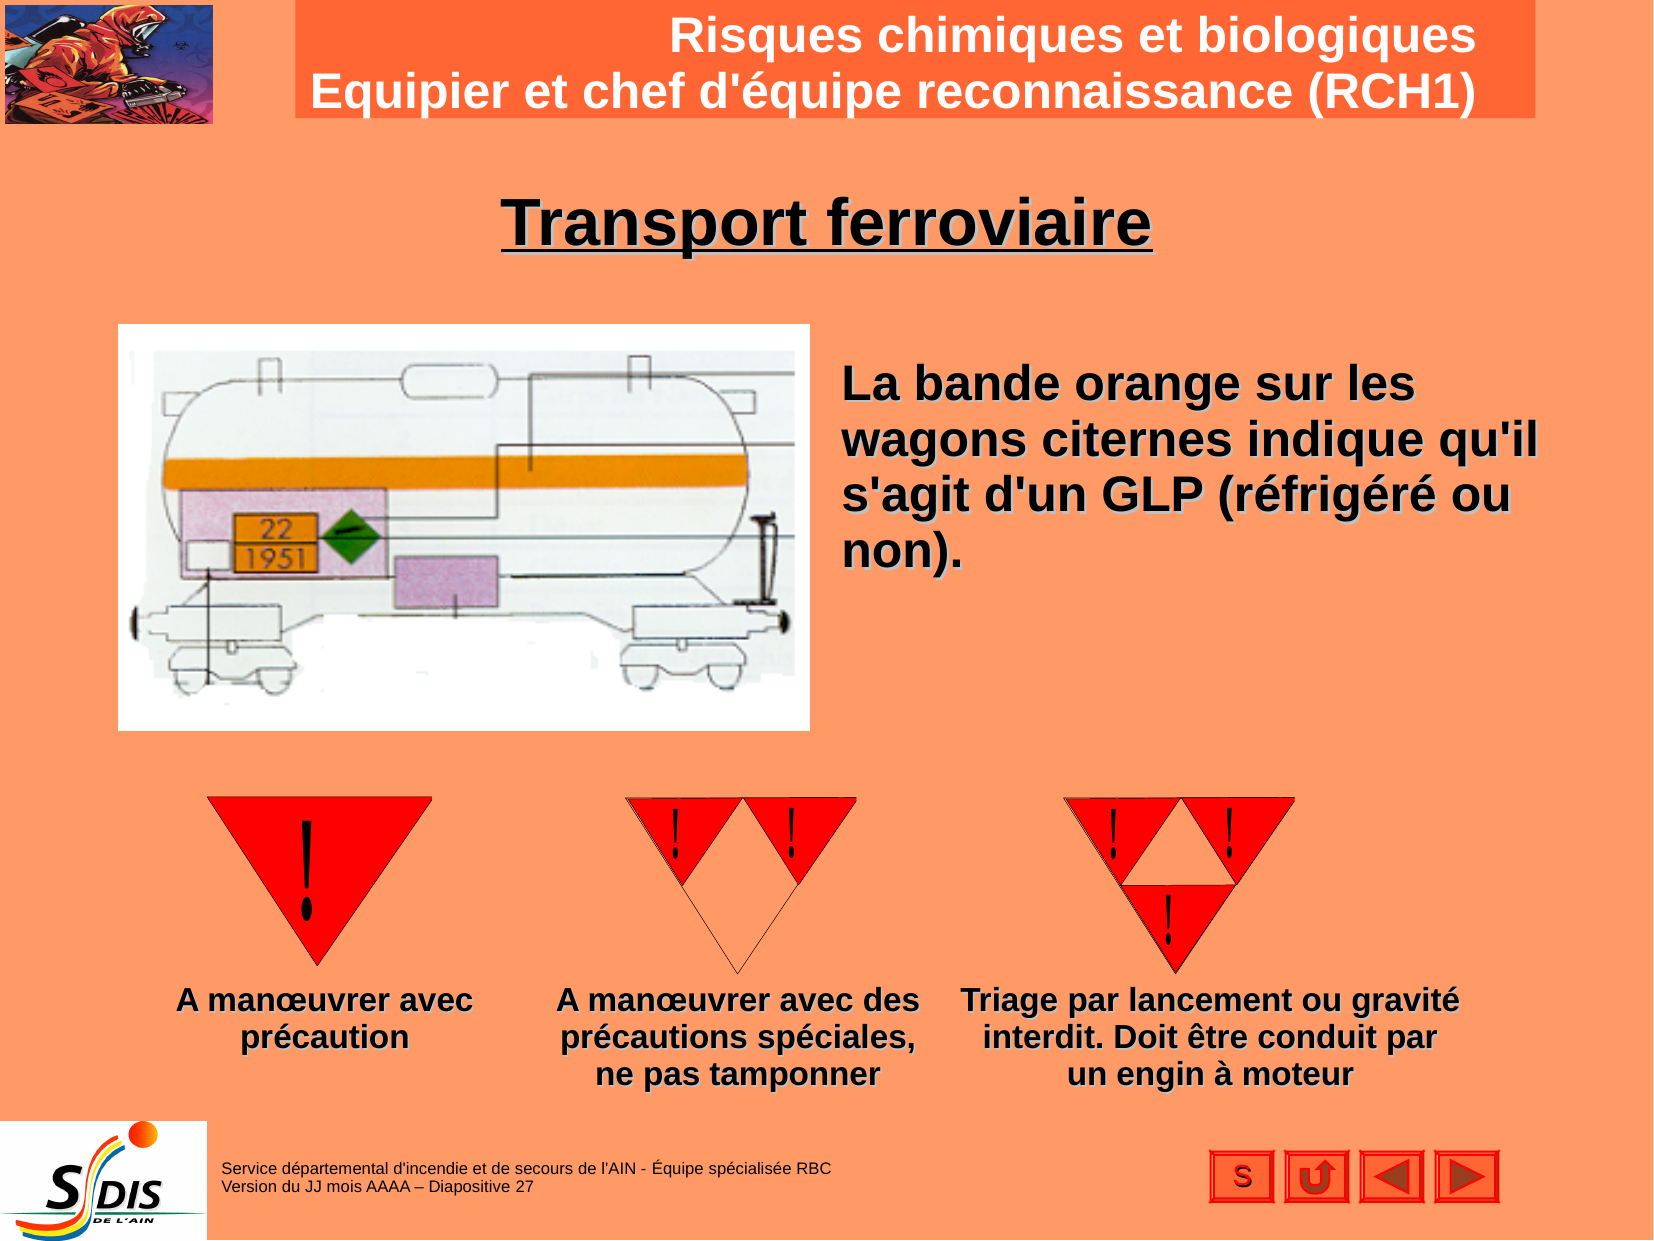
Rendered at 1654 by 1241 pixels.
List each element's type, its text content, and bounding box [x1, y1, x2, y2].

picture [118, 324, 810, 731]
picture [1062, 785, 1295, 974]
text_box A manœuvrer avec des précautions spéciales, ne pas tamponner [531, 974, 944, 1123]
text_box S [1217, 1151, 1267, 1200]
picture [206, 776, 432, 974]
text_box A manœuvrer avec précaution [147, 974, 502, 1123]
text_box [1287, 1151, 1349, 1202]
picture [624, 785, 857, 974]
picture [5, 5, 213, 124]
text_box La bande orange sur les wagons citernes indique qu'il s'agit d'un GLP (réfrigéré ou non). [826, 347, 1565, 621]
text_box Transport ferroviaire [118, 177, 1536, 296]
text_box Triage par lancement ou gravité interdit. Doit être conduit par un engin à moteur [944, 974, 1477, 1123]
text_box [1362, 1151, 1424, 1202]
picture [0, 1121, 207, 1241]
text_box [1212, 1151, 1274, 1202]
text_box [1437, 1151, 1499, 1202]
